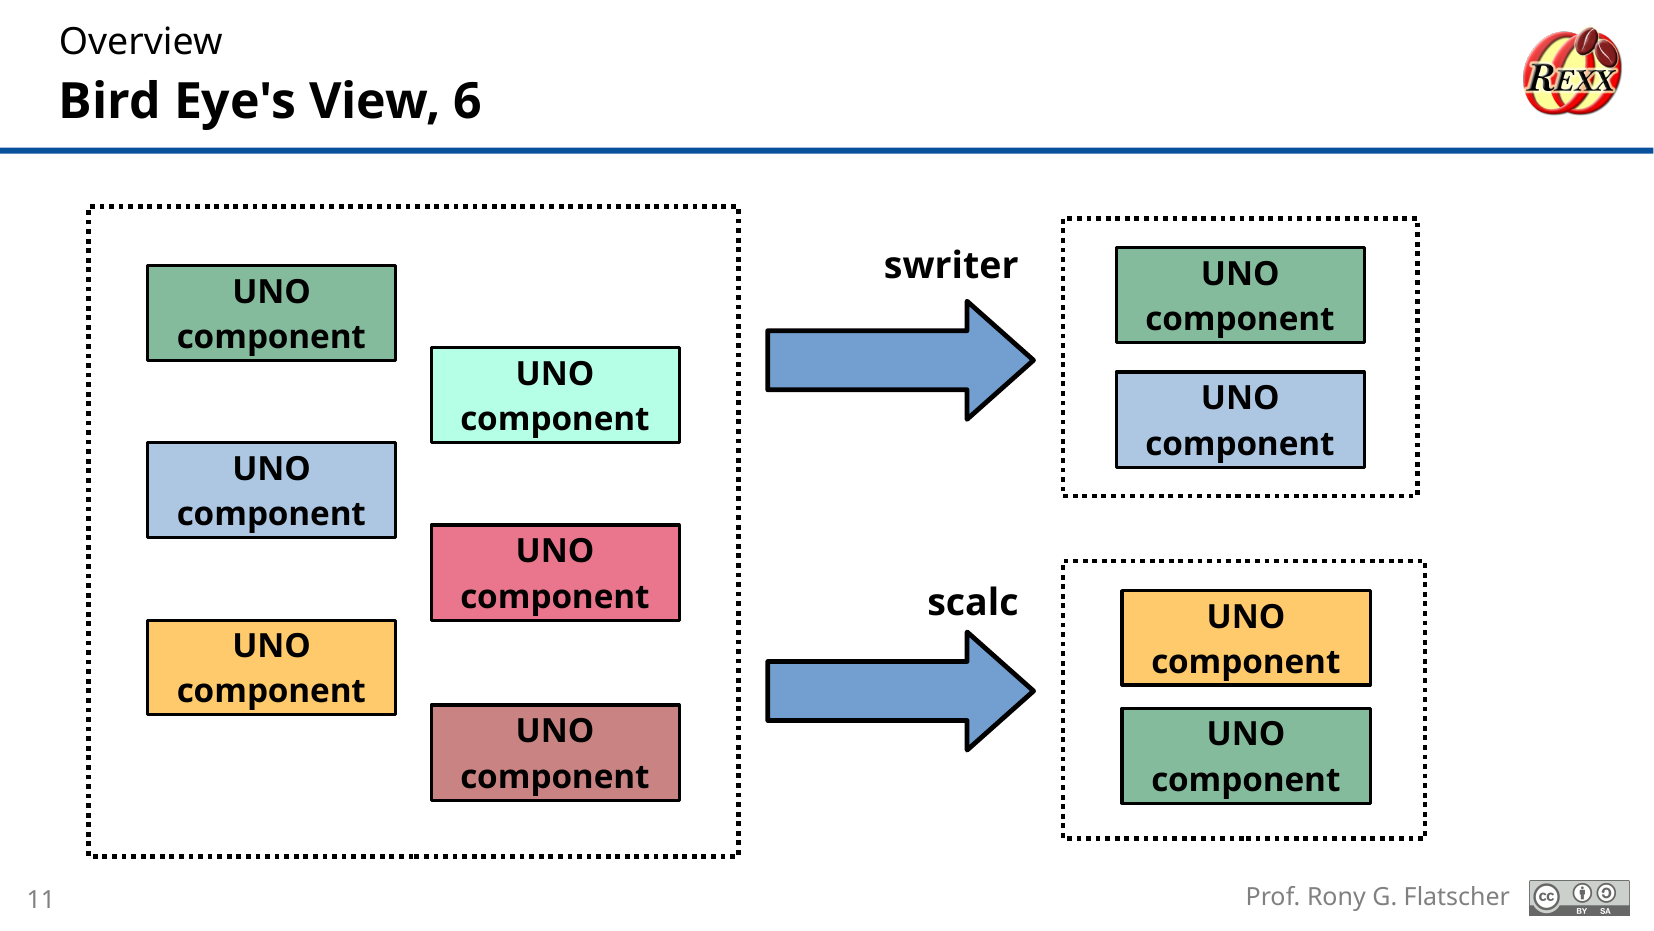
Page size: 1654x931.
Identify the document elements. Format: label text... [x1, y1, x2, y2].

text_box UNO component [147, 265, 396, 361]
text_box UNO component [147, 620, 396, 715]
text_box UNO component [431, 525, 680, 621]
text_box UNO component [1116, 247, 1365, 343]
title Overview Bird Eye's View, 6 [0, 0, 1625, 148]
text_box UNO component [1122, 590, 1371, 686]
text_box scalc [767, 568, 1034, 632]
text_box [767, 301, 1034, 420]
text_box UNO component [431, 347, 680, 443]
text_box [767, 632, 1034, 751]
text_box swriter [767, 231, 1034, 296]
text_box UNO component [431, 705, 680, 801]
text_box UNO component [1116, 372, 1365, 468]
text_box UNO component [147, 442, 396, 538]
text_box UNO component [1122, 708, 1371, 804]
